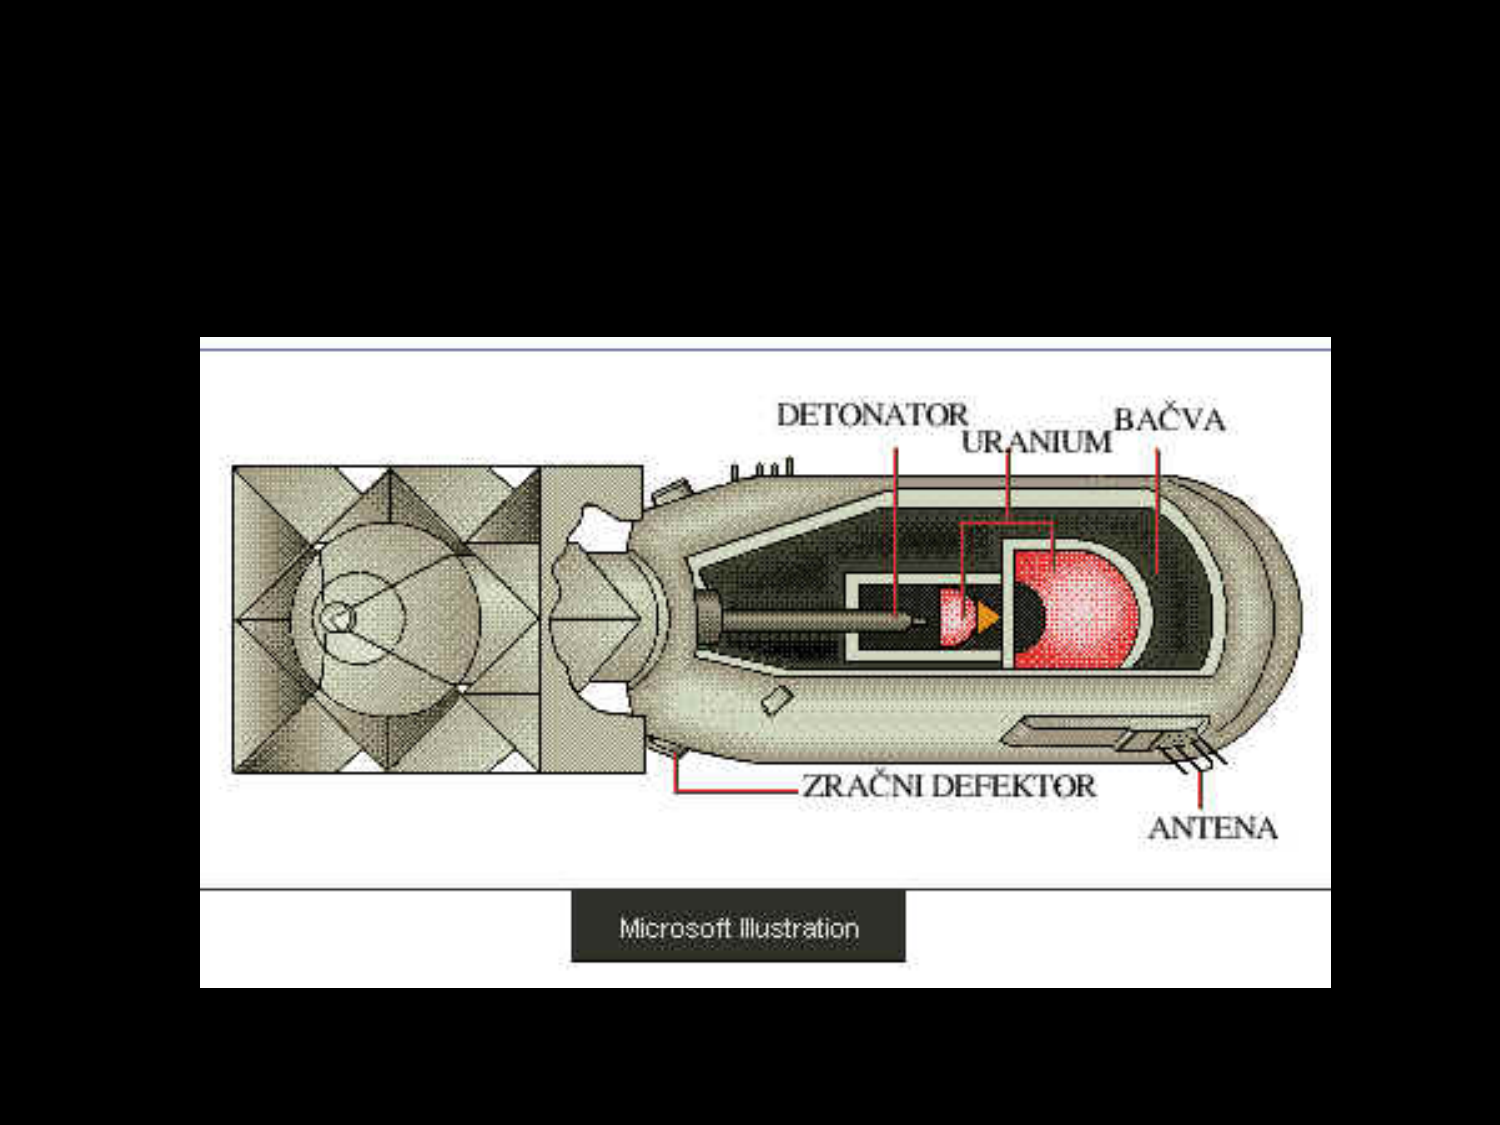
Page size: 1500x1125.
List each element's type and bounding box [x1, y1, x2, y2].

picture [200, 337, 1331, 988]
